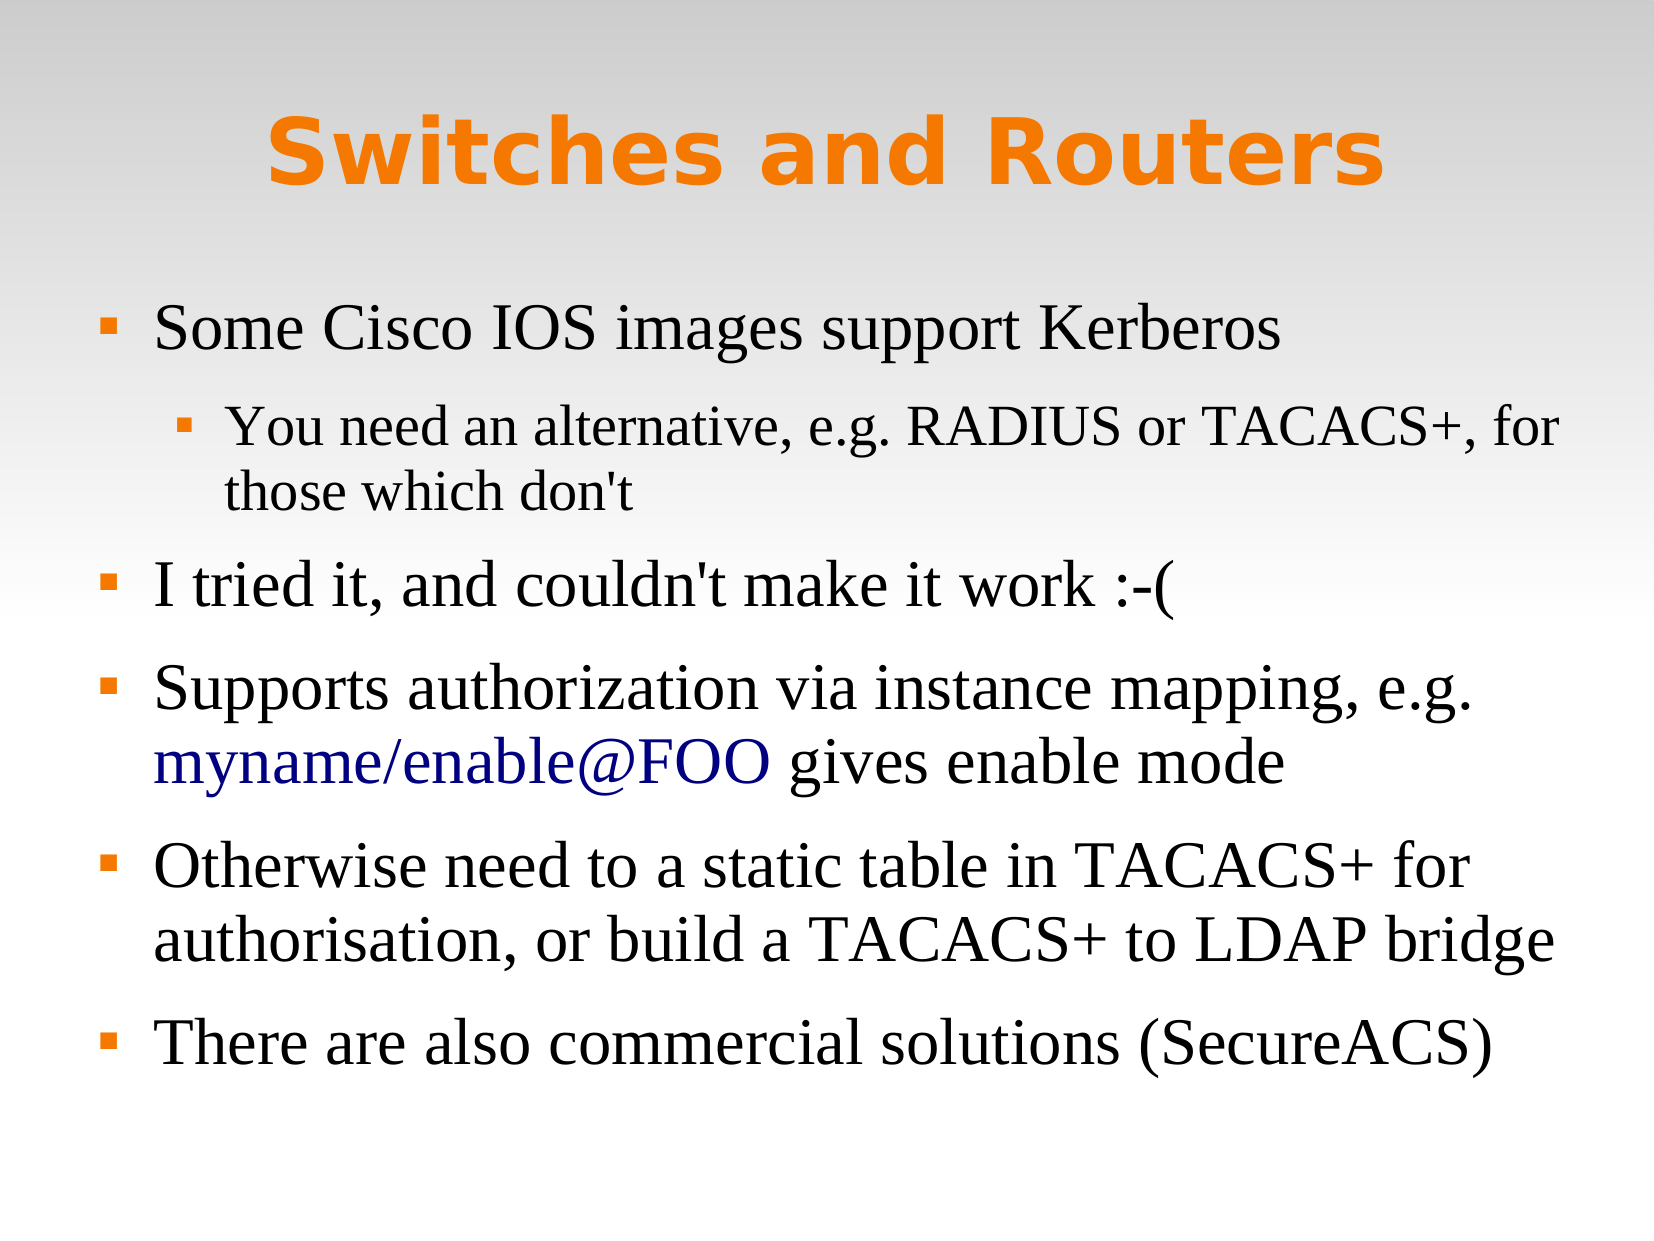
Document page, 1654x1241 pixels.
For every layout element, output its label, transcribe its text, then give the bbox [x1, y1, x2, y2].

list Some Cisco IOS images support Kerberos You need an alternative, e.g. RADIUS or TACACS+, for those which don't I tried it, and couldn't make it work :-( Supports authorization via instance mapping, e.g. myname/enable@FOO gives enable mode Otherwise need to a static table in TACACS+ for authorisation, or build a TACACS+ to LDAP bridge There are also commercial solutions (SecureACS) [82, 290, 1571, 1139]
title Switches and Routers [82, 49, 1571, 257]
